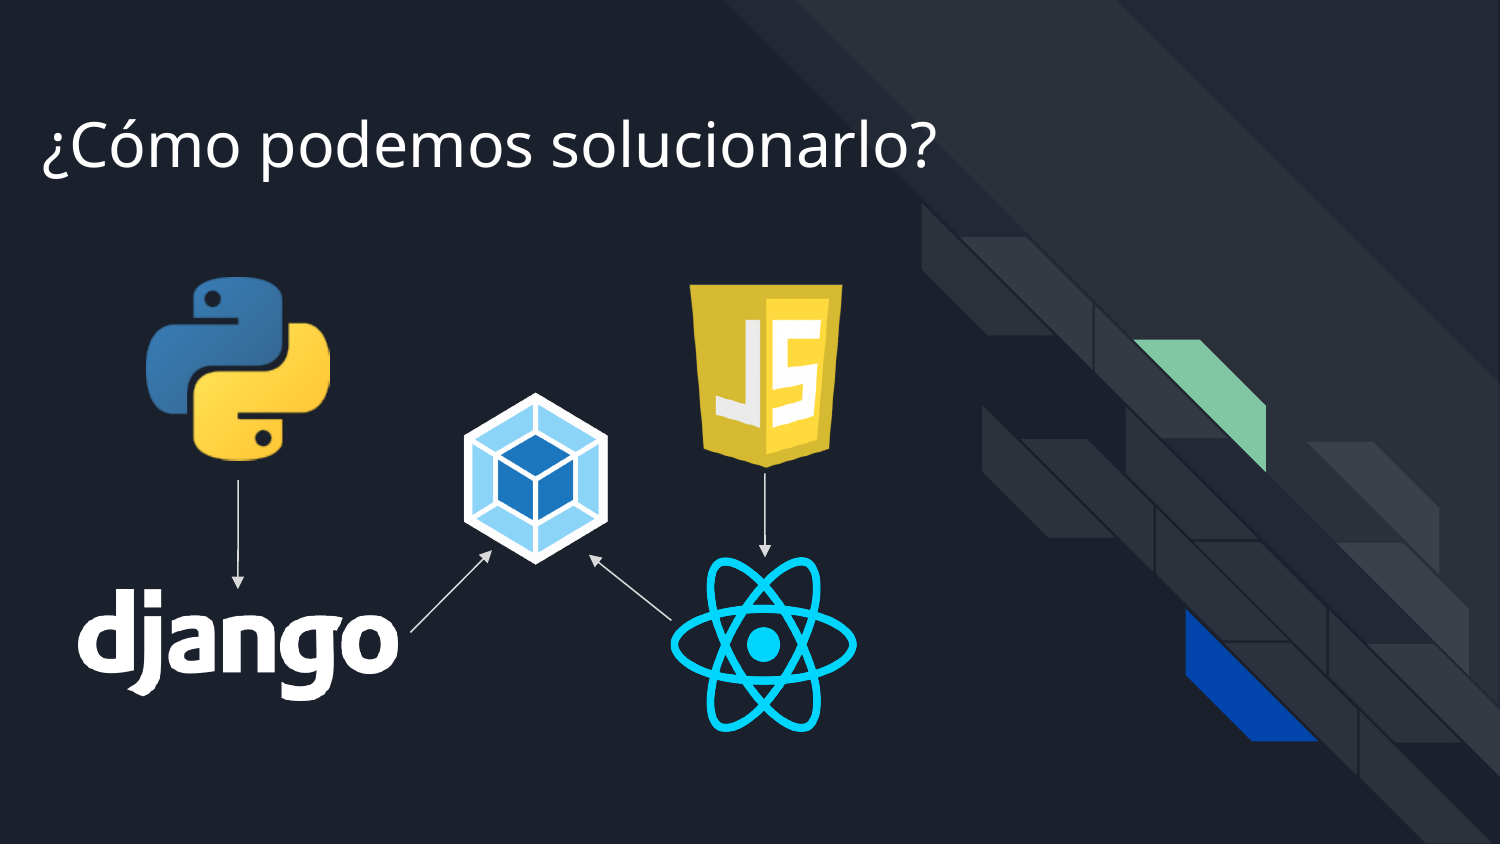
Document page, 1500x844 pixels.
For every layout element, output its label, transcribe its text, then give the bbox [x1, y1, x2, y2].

picture [676, 277, 853, 474]
picture [448, 379, 625, 574]
picture [146, 277, 330, 461]
picture [670, 557, 860, 732]
title ¿Cómo podemos solucionarlo? [27, 42, 1028, 231]
picture [78, 589, 398, 701]
